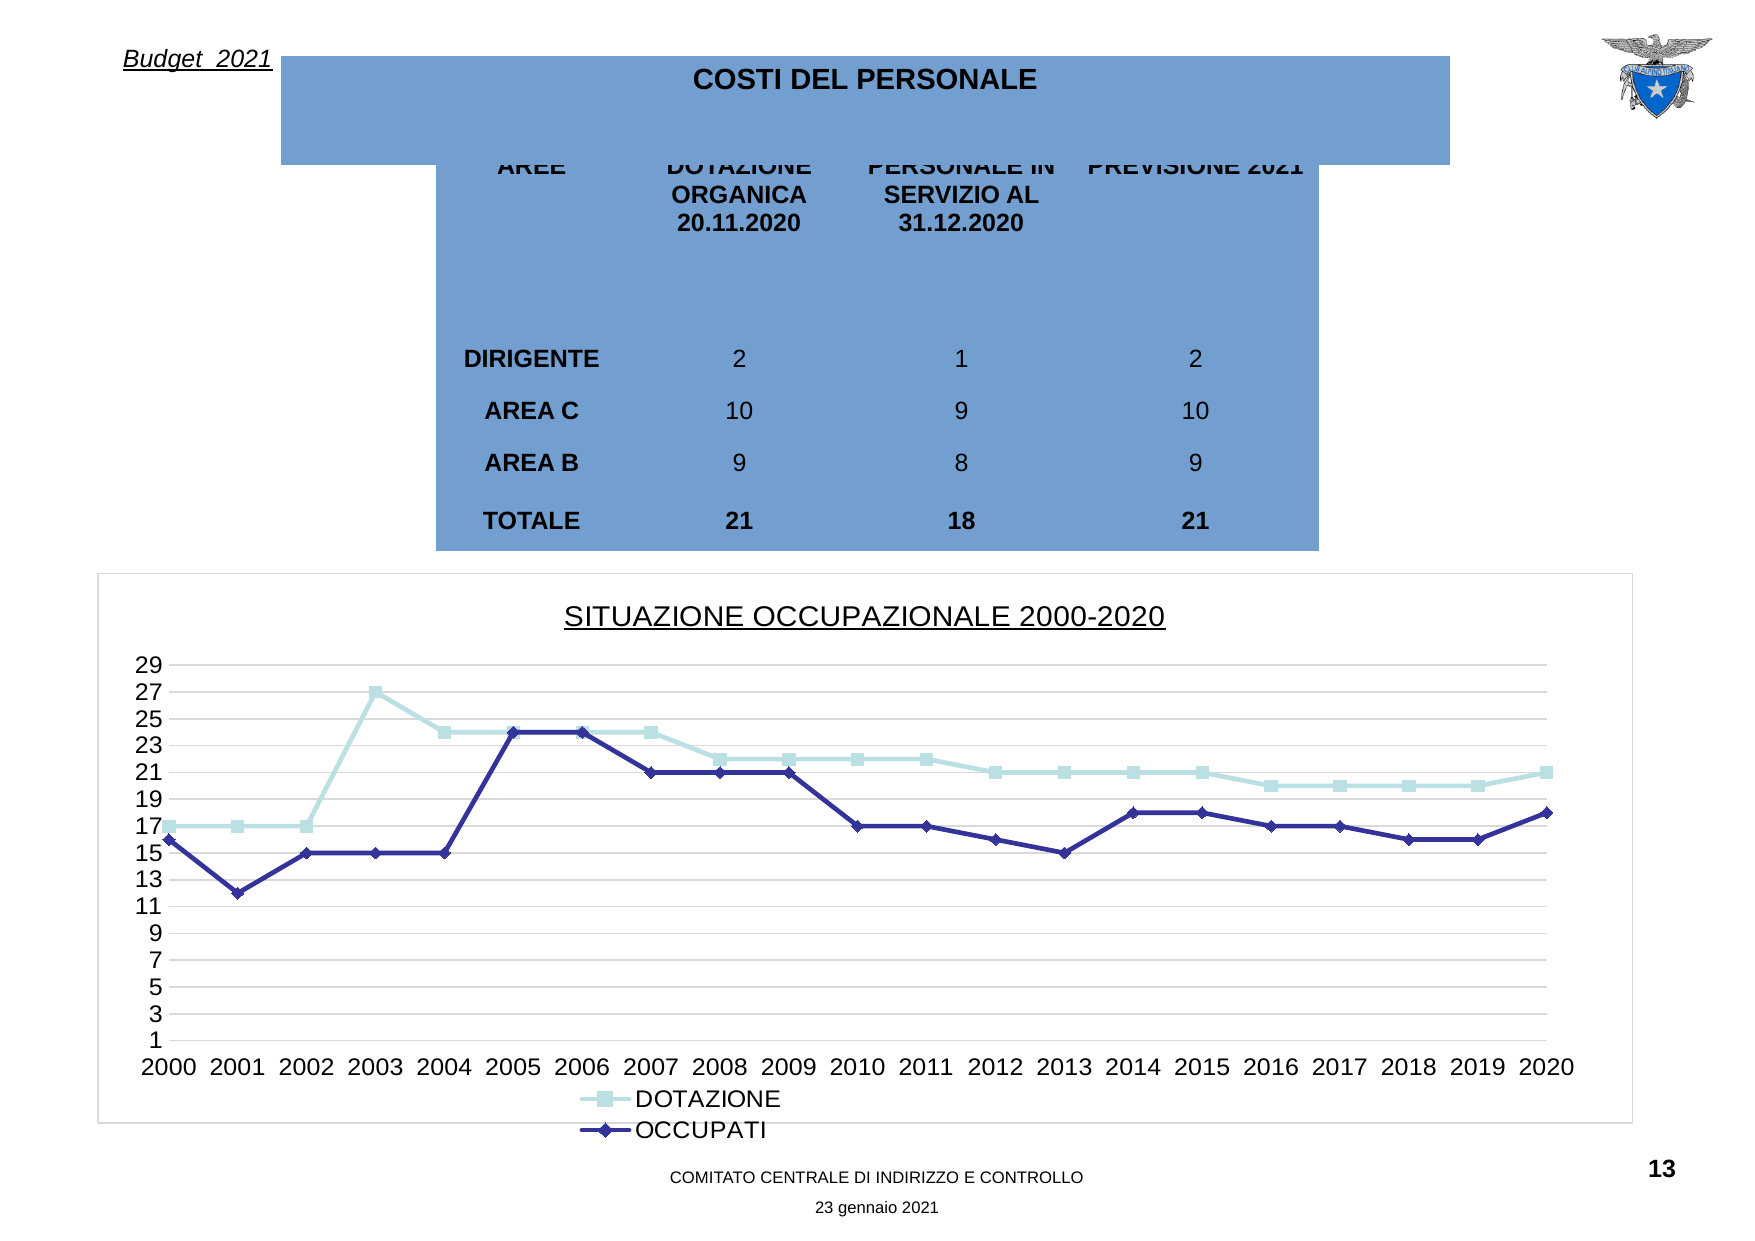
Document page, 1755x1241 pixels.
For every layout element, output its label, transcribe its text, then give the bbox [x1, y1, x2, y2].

table_cell 21 [628, 499, 851, 551]
table_cell 10 [1073, 389, 1319, 441]
picture [1597, 29, 1718, 128]
table_cell 9 [1073, 441, 1319, 499]
text_box 13 [1633, 1145, 1704, 1191]
table_cell 9 [628, 441, 851, 499]
table_cell DIRIGENTE [436, 337, 628, 389]
table_cell 8 [851, 441, 1073, 499]
table_cell 1 [851, 337, 1073, 389]
table_header PERSONALE IN SERVIZIO AL 31.12.2020 [851, 165, 1073, 337]
table_cell 21 [1073, 499, 1319, 551]
table_cell 10 [628, 389, 851, 441]
table_cell [281, 106, 1450, 165]
table_cell AREA C [436, 389, 628, 441]
table_header AREE [436, 165, 628, 337]
table_cell 2 [1073, 337, 1319, 389]
table_header DOTAZIONE ORGANICA 20.11.2020 [628, 165, 851, 337]
table_header COSTI DEL PERSONALE [281, 56, 1450, 106]
table_header PREVISIONE 2021 [1073, 165, 1319, 337]
table_cell 9 [851, 389, 1073, 441]
chart [97, 572, 1634, 1149]
table_cell 2 [628, 337, 851, 389]
table_cell 18 [851, 499, 1073, 551]
text_box COMITATO CENTRALE DI INDIRIZZO E CONTROLLO 23 gennaio 2021 [384, 1159, 1370, 1225]
table_cell AREA B [436, 441, 628, 499]
table_cell TOTALE [436, 499, 628, 551]
text_box Budget 2021 [50, 35, 346, 82]
